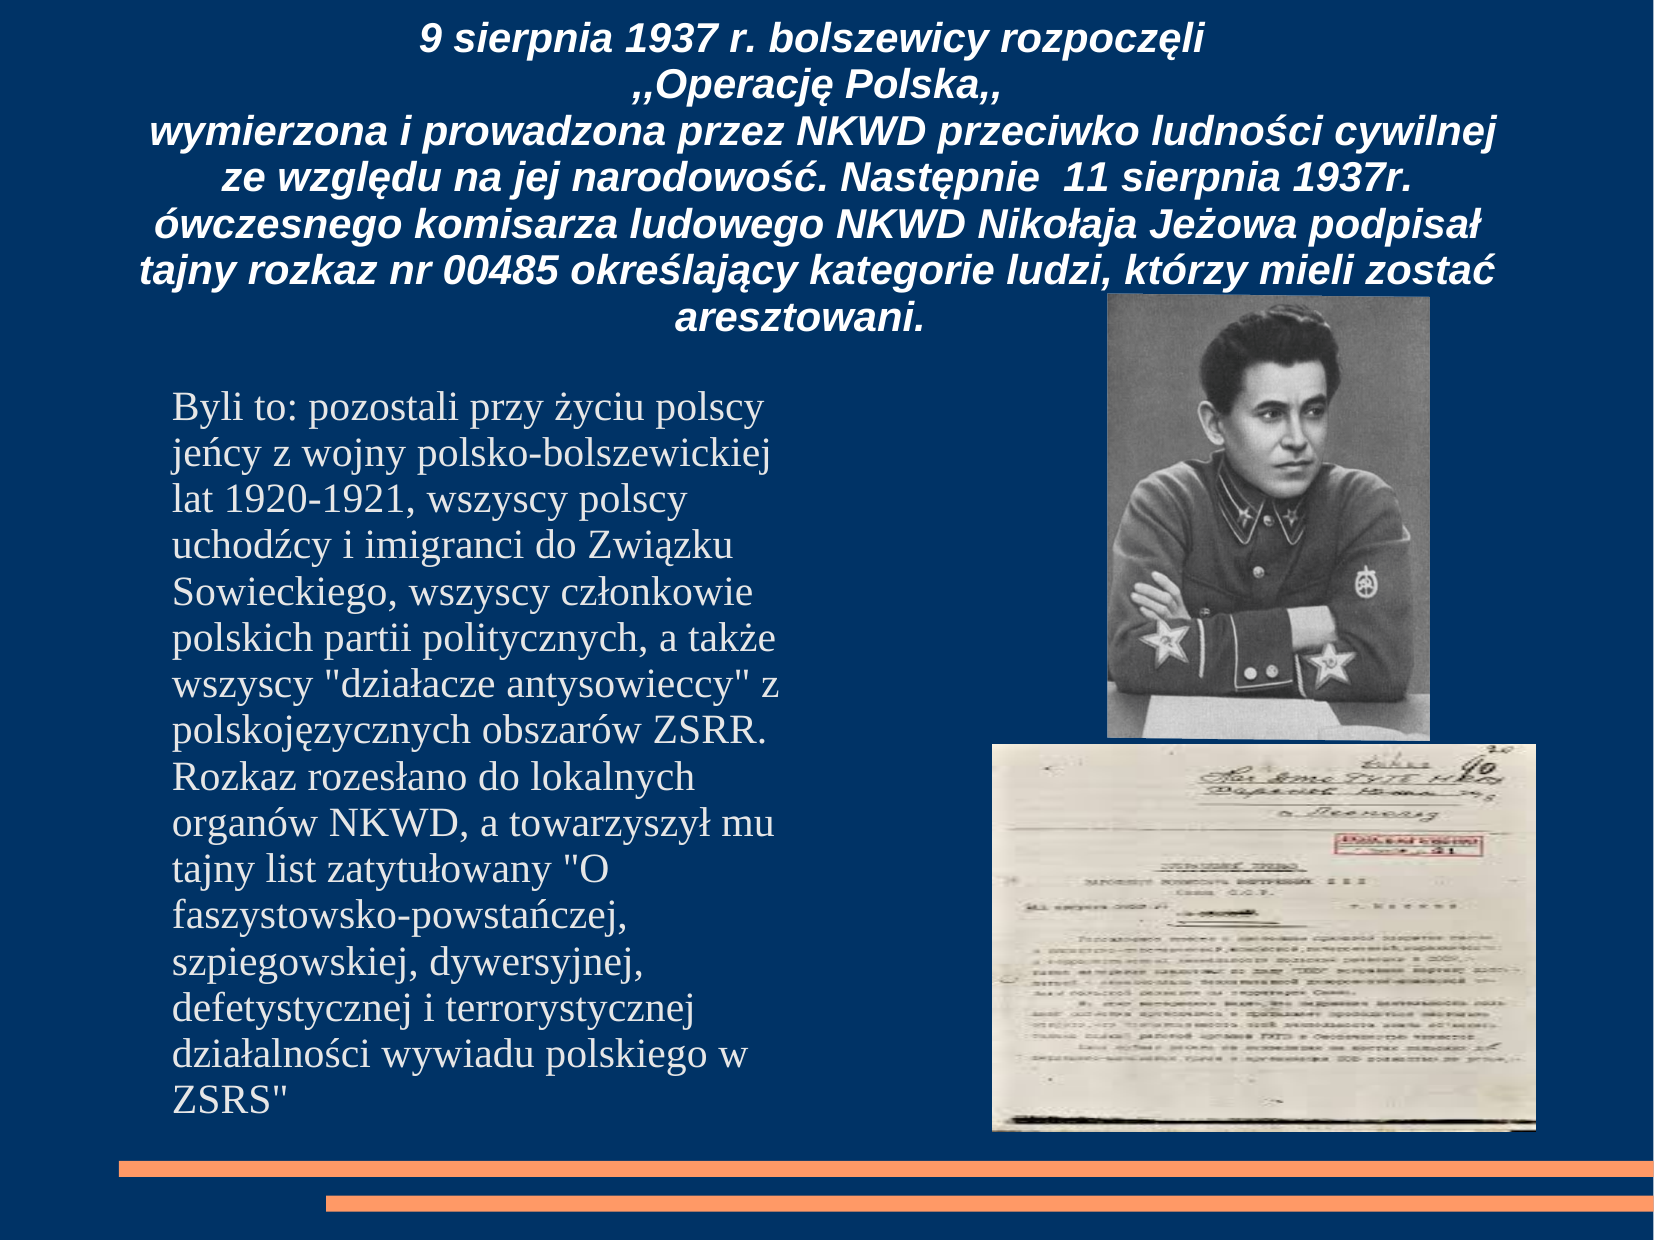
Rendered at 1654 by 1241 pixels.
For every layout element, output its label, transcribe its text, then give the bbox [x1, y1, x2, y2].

picture [1107, 293, 1430, 741]
title 9 sierpnia 1937 r. bolszewicy rozpoczęli ,,Operację Polska,, wymierzona i prowadzona przez NKWD przeciwko ludności cywilnej ze względu na jej narodowość. Następnie 11 sierpnia 1937r. ówczesnego komisarza ludowego NKWD Nikołaja Jeżowa podpisał tajny rozkaz nr 00485 określający kategorie ludzi, którzy mieli zostać aresztowani. [111, 11, 1524, 343]
list Byli to: pozostali przy życiu polscy jeńcy z wojny polsko-bolszewickiej lat 1920-1921, wszyscy polscy uchodźcy i imigranci do Związku Sowieckiego, wszyscy członkowie polskich partii politycznych, a także wszyscy "działacze antysowieccy" z polskojęzycznych obszarów ZSRR. Rozkaz rozesłano do lokalnych organów NKWD, a towarzyszył mu tajny list zatytułowany "O faszystowsko-powstańczej, szpiegowskiej, dywersyjnej, defetystycznej i terrorystycznej działalności wywiadu polskiego w ZSRS" [100, 382, 804, 1193]
picture [992, 744, 1536, 1132]
